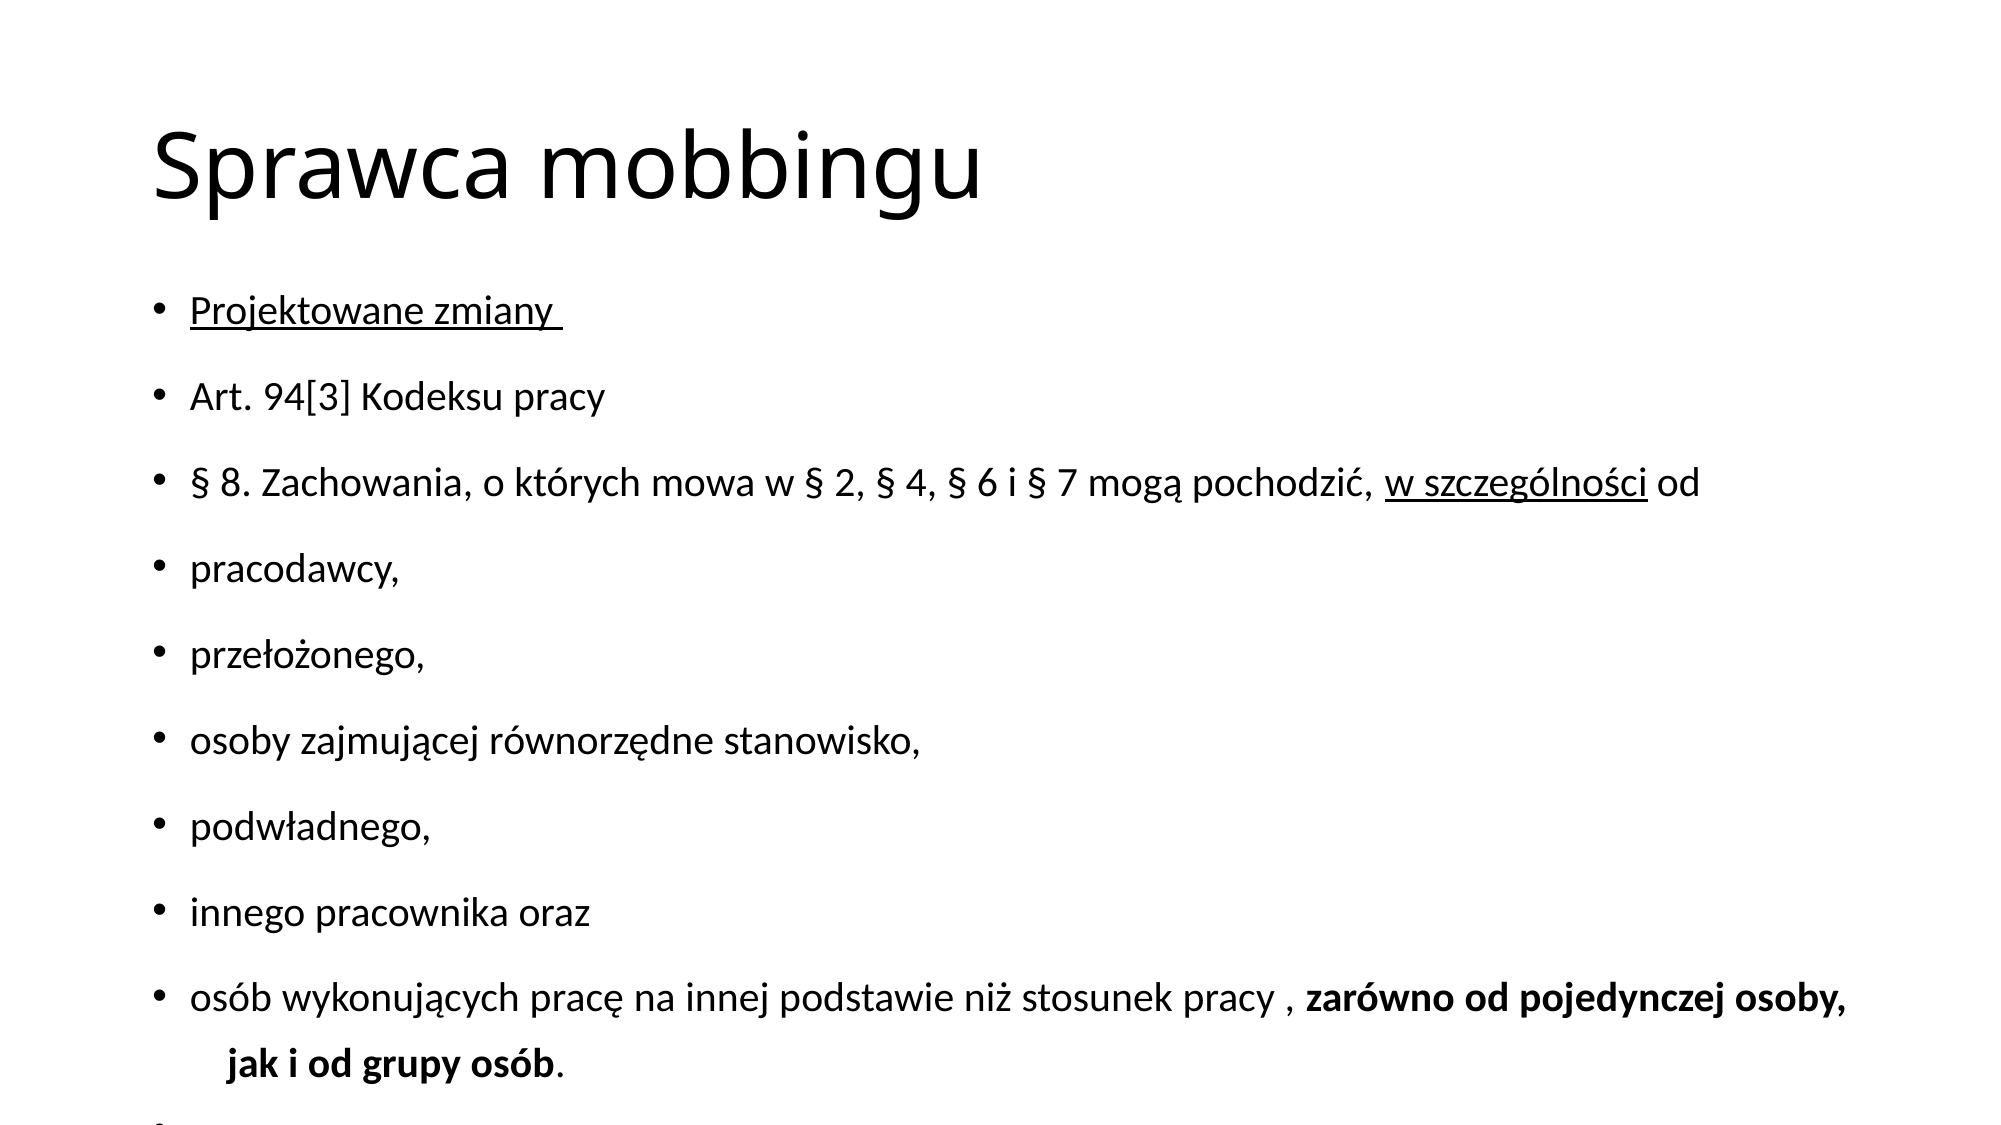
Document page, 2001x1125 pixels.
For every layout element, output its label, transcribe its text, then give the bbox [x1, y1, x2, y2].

title Sprawca mobbingu [137, 59, 1863, 260]
list Projektowane zmiany Art. 94[3] Kodeksu pracy § 8. Zachowania, o których mowa w § 2, § 4, § 6 i § 7 mogą pochodzić, w szczególności od pracodawcy, przełożonego, osoby zajmującej równorzędne stanowisko, podwładnego, innego pracownika oraz osób wykonujących pracę na innej podstawie niż stosunek pracy , zarówno od pojedynczej osoby, jak i od grupy osób. [137, 260, 1863, 1099]
